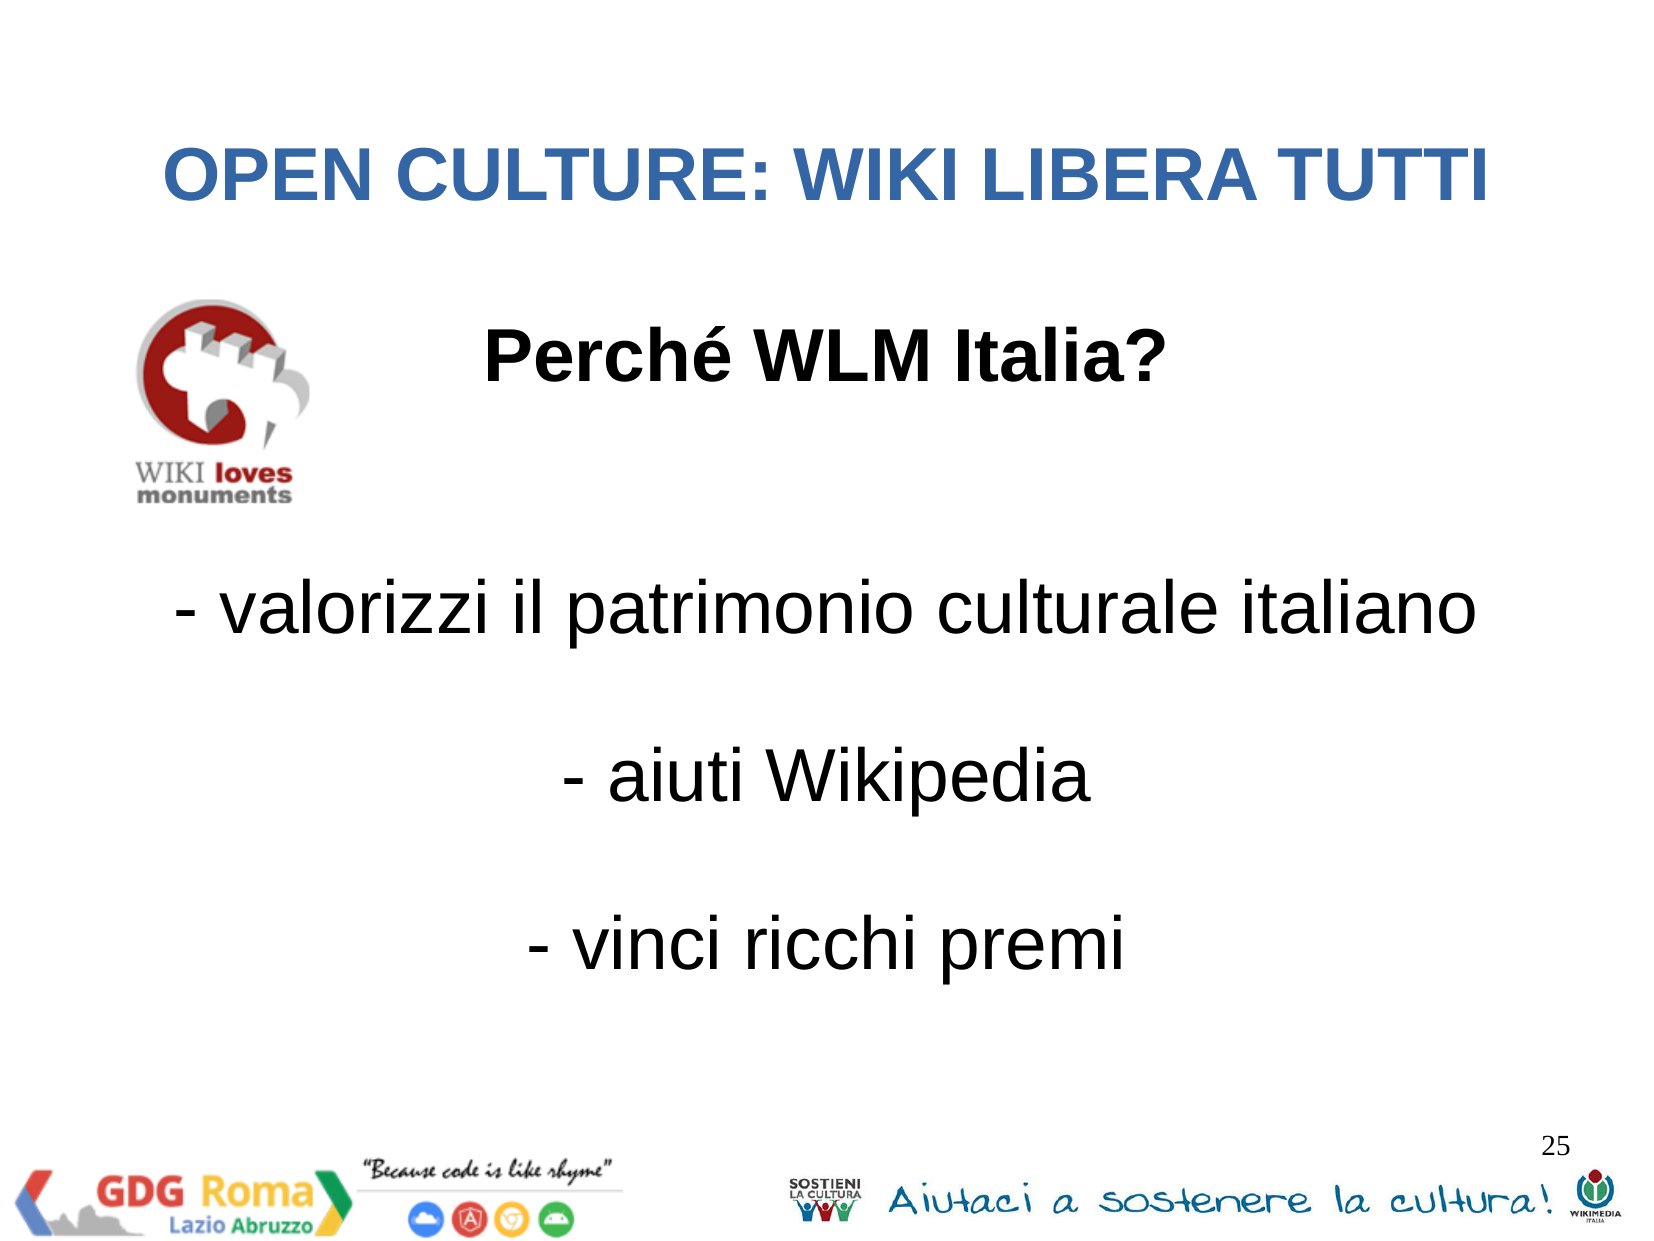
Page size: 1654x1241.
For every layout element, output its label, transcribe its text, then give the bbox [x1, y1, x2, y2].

picture [772, 1163, 1648, 1233]
picture [11, 1155, 626, 1241]
picture [89, 284, 355, 519]
title OPEN CULTURE: WIKI LIBERA TUTTI [11, 17, 1642, 249]
text_box Perché WLM Italia? - valorizzi il patrimonio culturale italiano - aiuti Wikipedia - vinci ricchi premi [41, 290, 1613, 1010]
